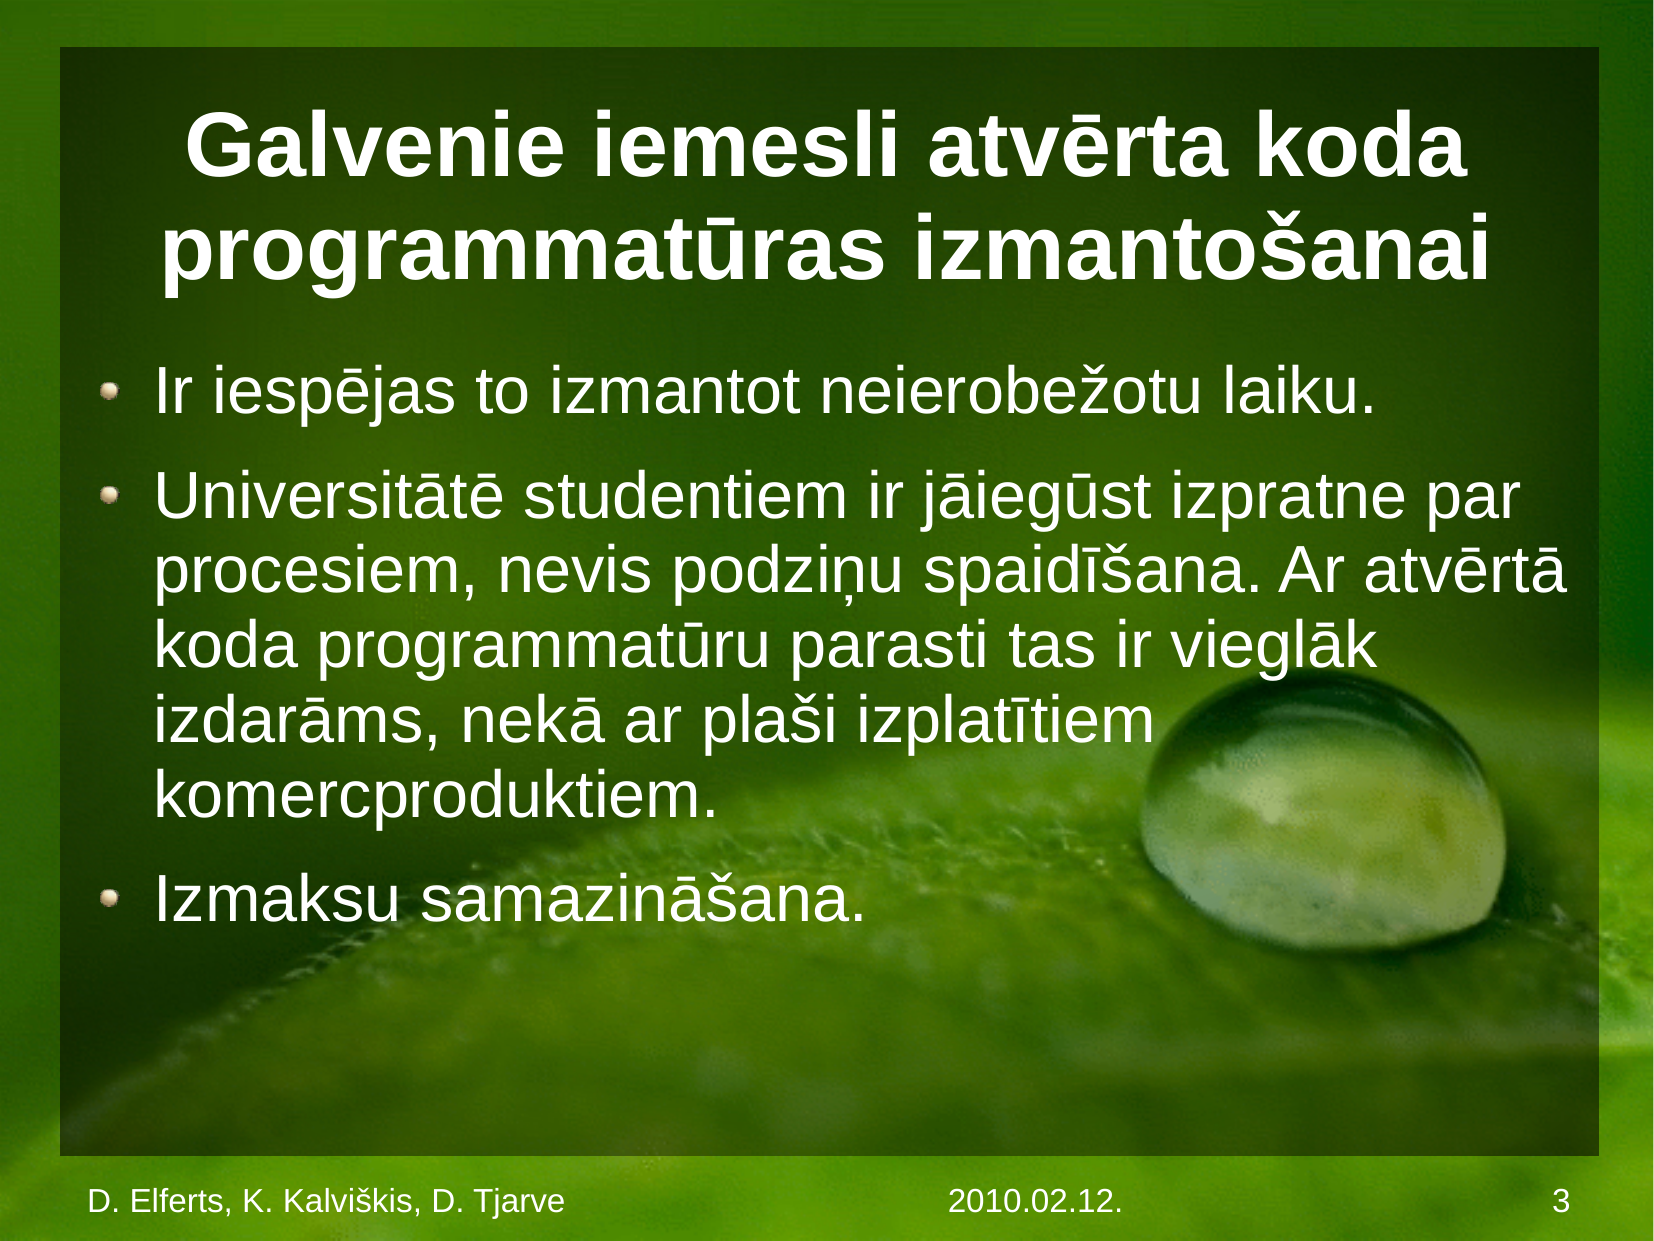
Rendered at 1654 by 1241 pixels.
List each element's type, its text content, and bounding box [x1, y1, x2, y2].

picture [0, 0, 1654, 1241]
title Galvenie iemesli atvērta koda programmatūras izmantošanai [82, 73, 1571, 320]
list Ir iespējas to izmantot neierobežotu laiku. Universitātē studentiem ir jāiegūst izpratne par procesiem, nevis podziņu spaidīšana. Ar atvērtā koda programmatūru parasti tas ir vieglāk izdarāms, nekā ar plaši izplatītiem komercproduktiem. Izmaksu samazināšana. [82, 353, 1571, 1109]
